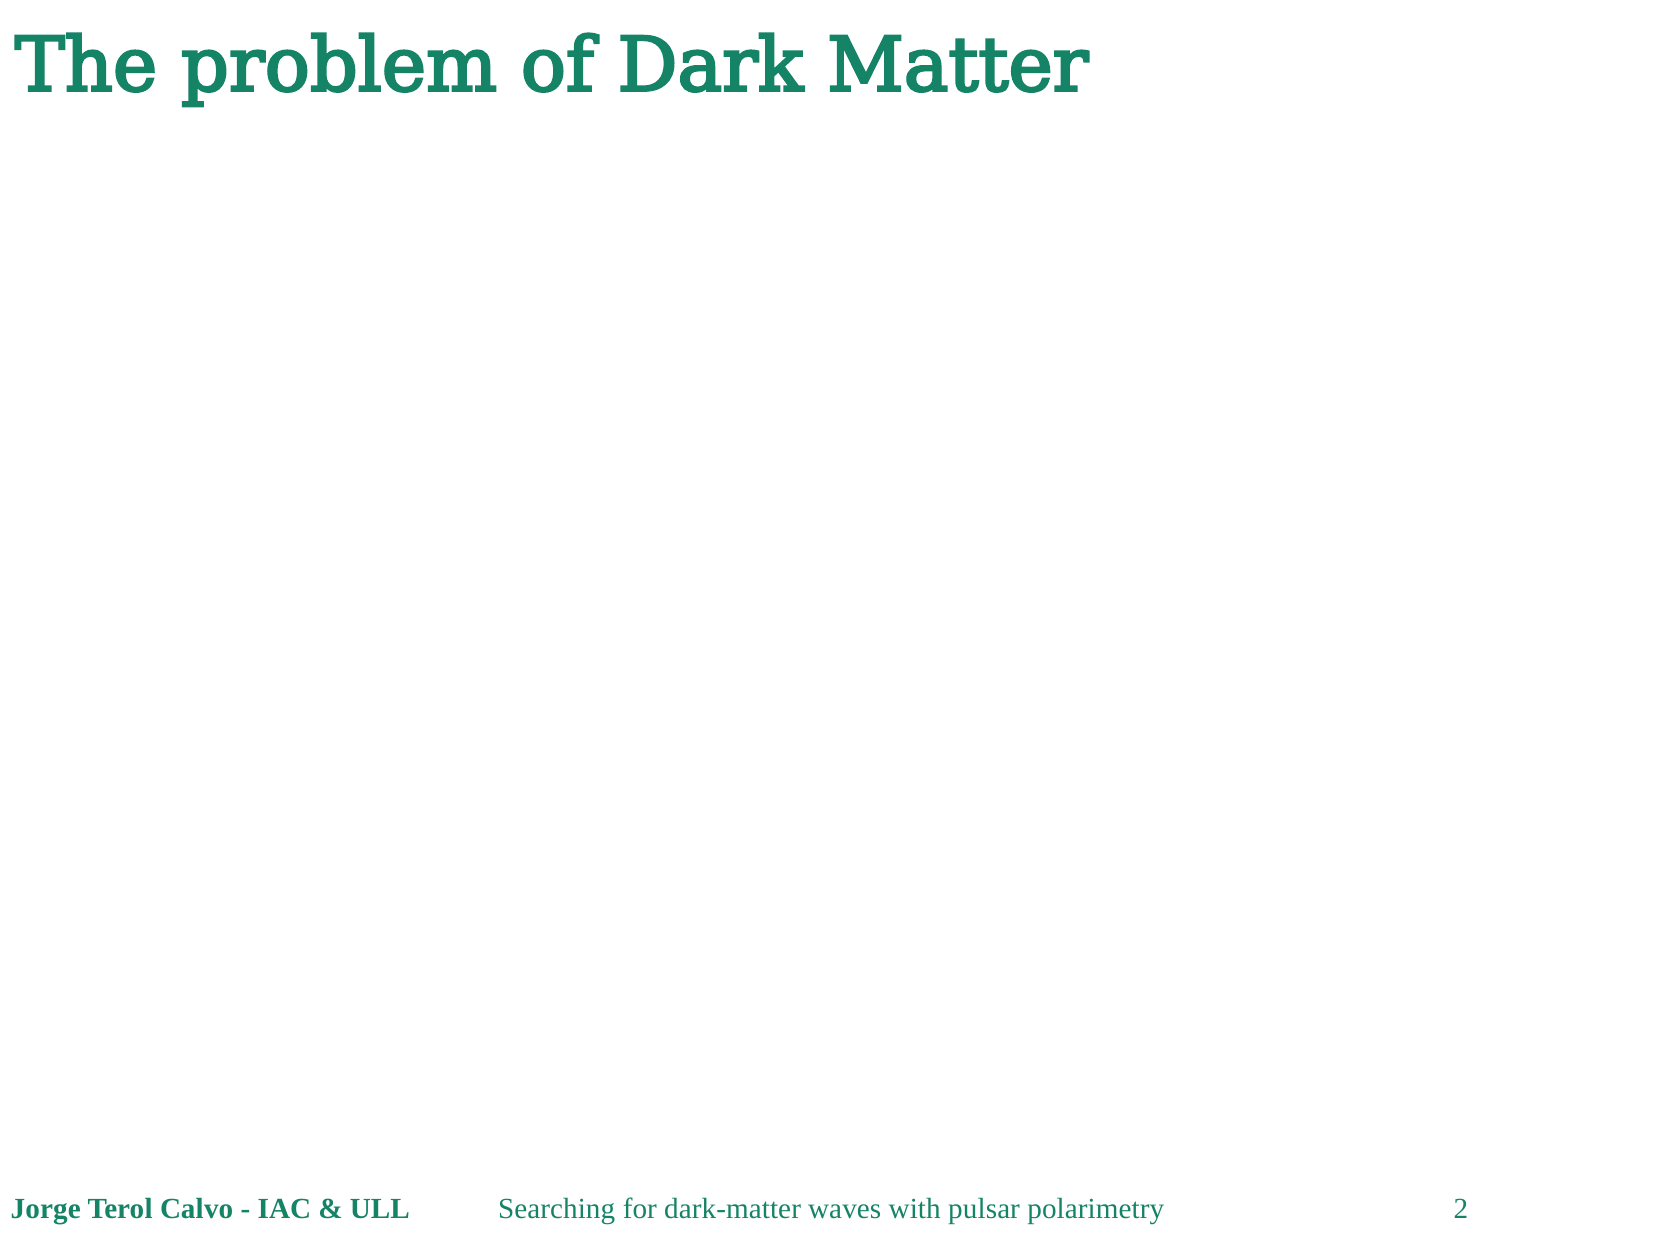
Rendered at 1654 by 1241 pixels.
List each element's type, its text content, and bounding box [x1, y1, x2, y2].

text_box The problem of Dark Matter [0, 23, 1654, 119]
